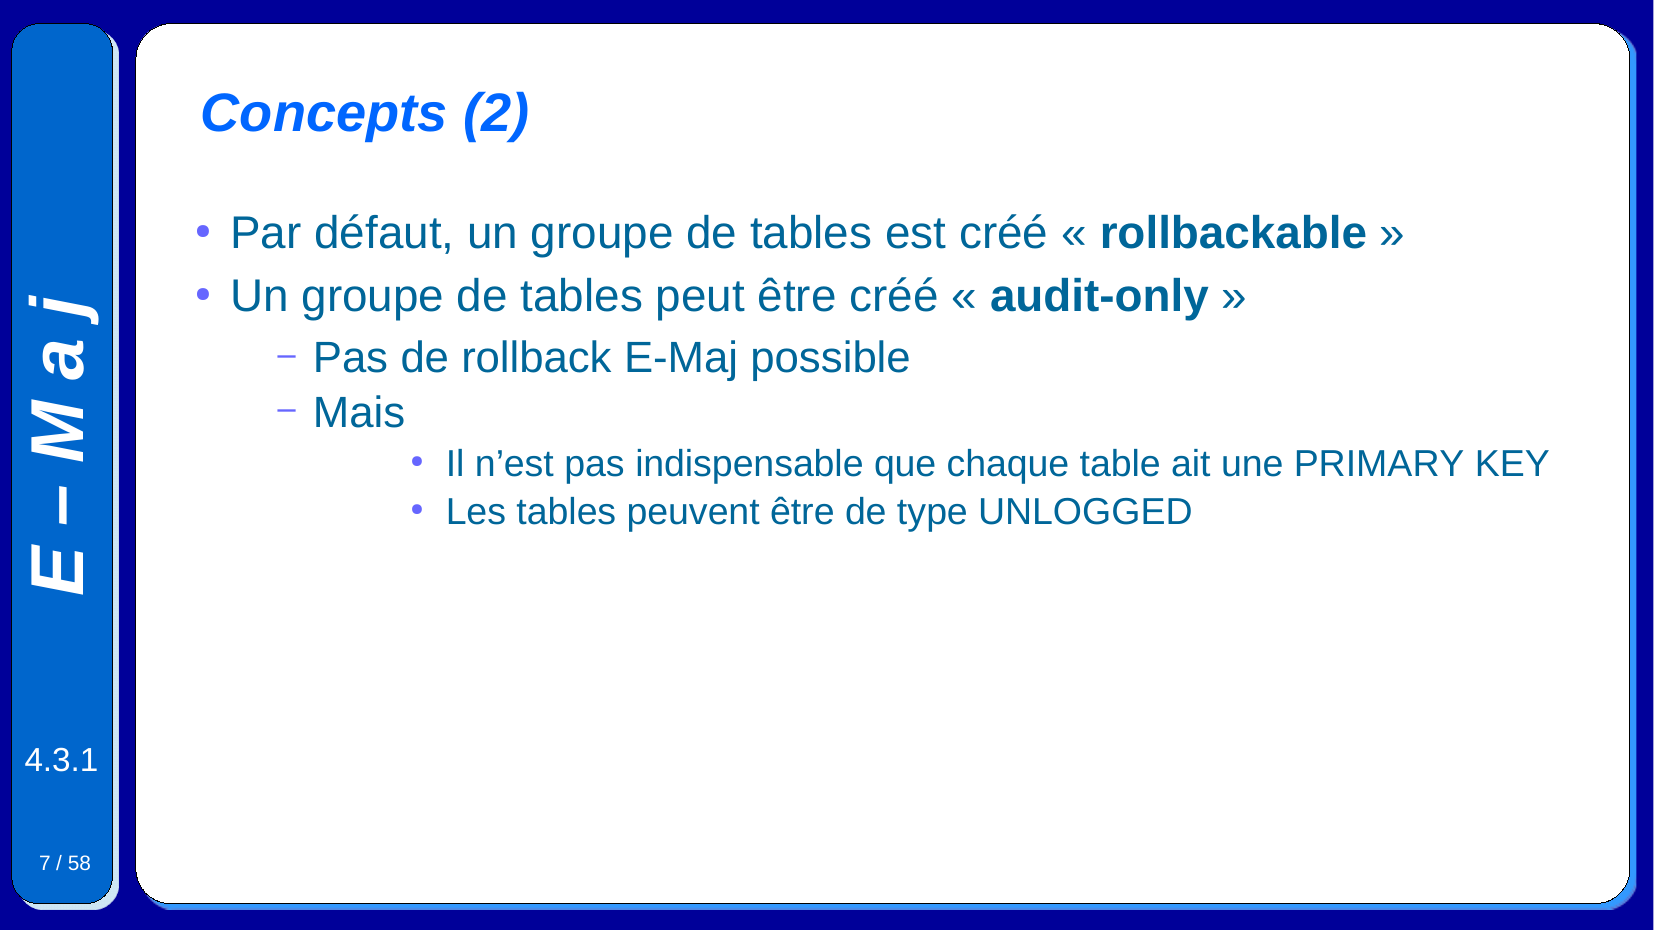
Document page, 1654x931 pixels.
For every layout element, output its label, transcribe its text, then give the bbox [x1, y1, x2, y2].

title Concepts (2) [200, 34, 1575, 191]
list Par défaut, un groupe de tables est créé « rollbackable » Un groupe de tables peut être créé « audit-only » Pas de rollback E-Maj possible Mais Il n’est pas indispensable que chaque table ait une PRIMARY KEY Les tables peuvent être de type UNLOGGED [177, 206, 1587, 827]
